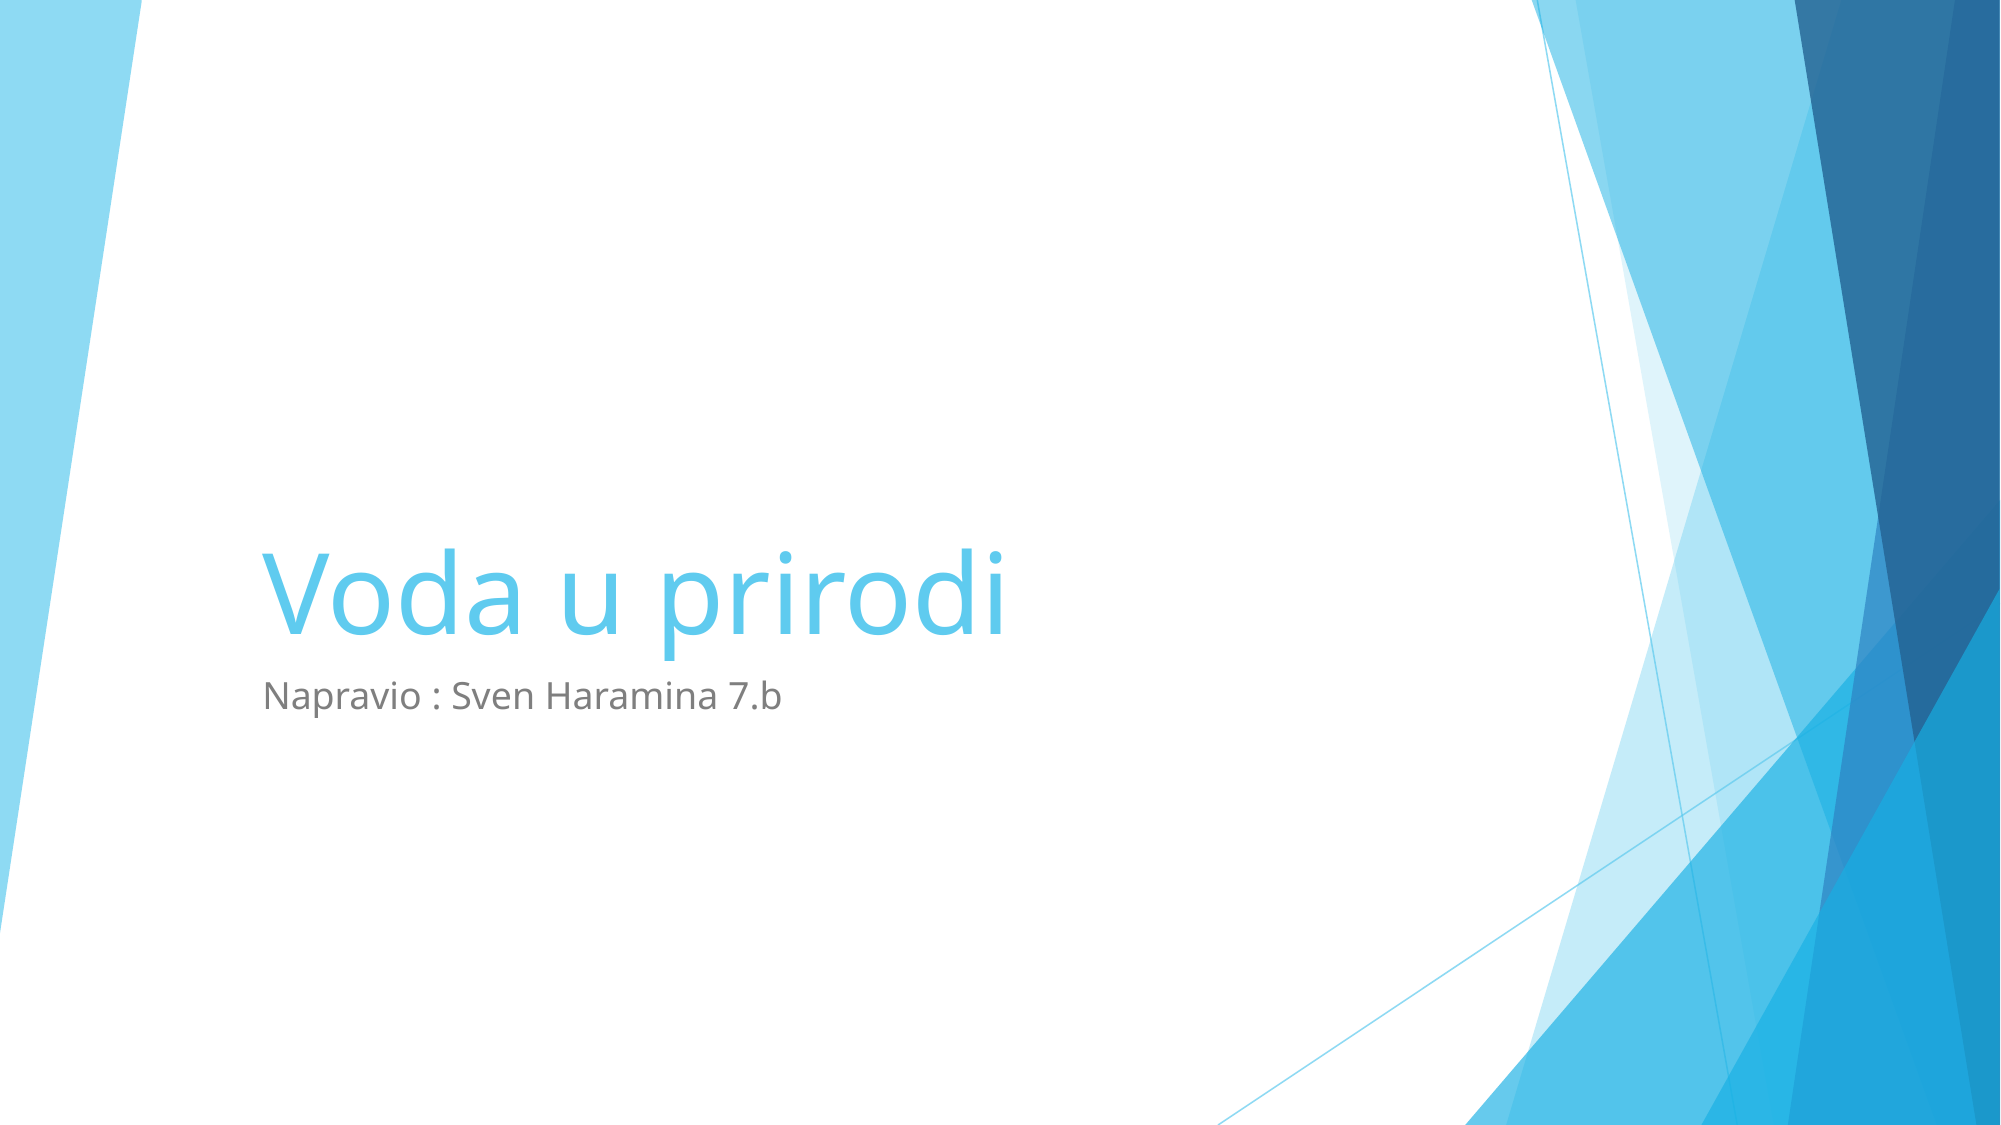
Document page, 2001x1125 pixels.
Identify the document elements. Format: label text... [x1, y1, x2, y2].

subtitle Napravio : Sven Haramina 7.b [247, 664, 1522, 845]
title Voda u prirodi [247, 394, 1522, 664]
